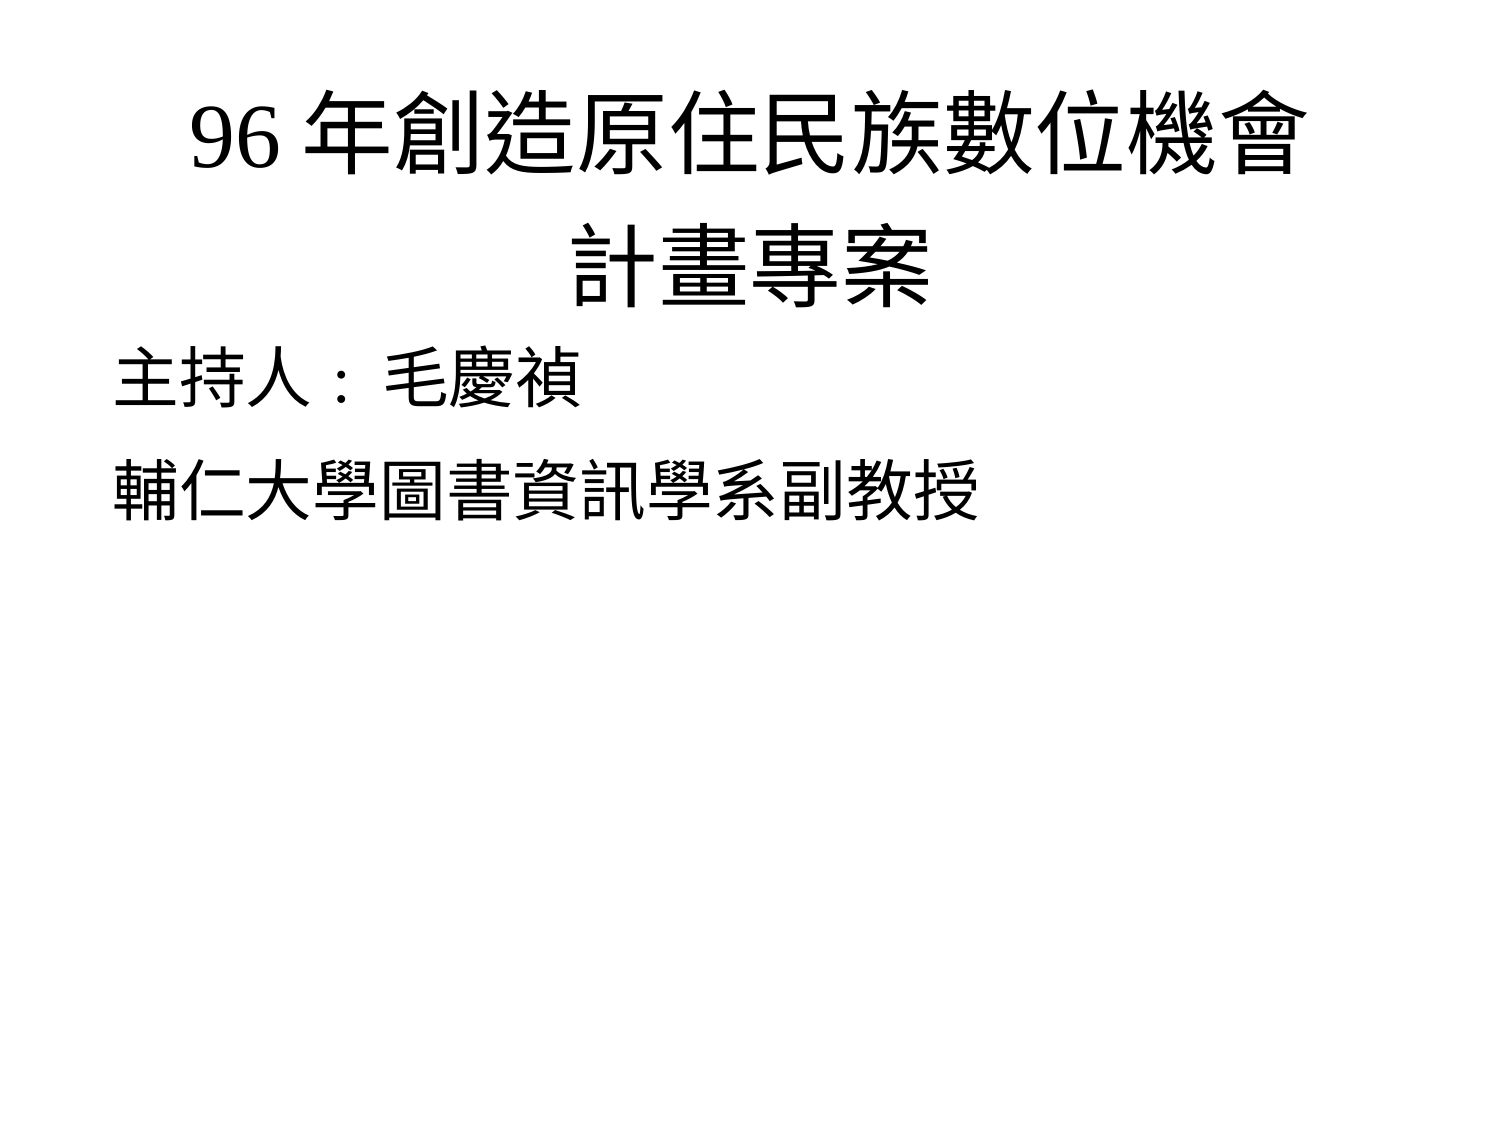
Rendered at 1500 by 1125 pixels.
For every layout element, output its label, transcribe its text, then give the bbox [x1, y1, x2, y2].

list 主持人: 毛慶禎 輔仁大學圖書資訊學系副教授 [112, 324, 1388, 986]
title 96年創造原住民族數位機會 計畫專案 [112, 68, 1388, 320]
